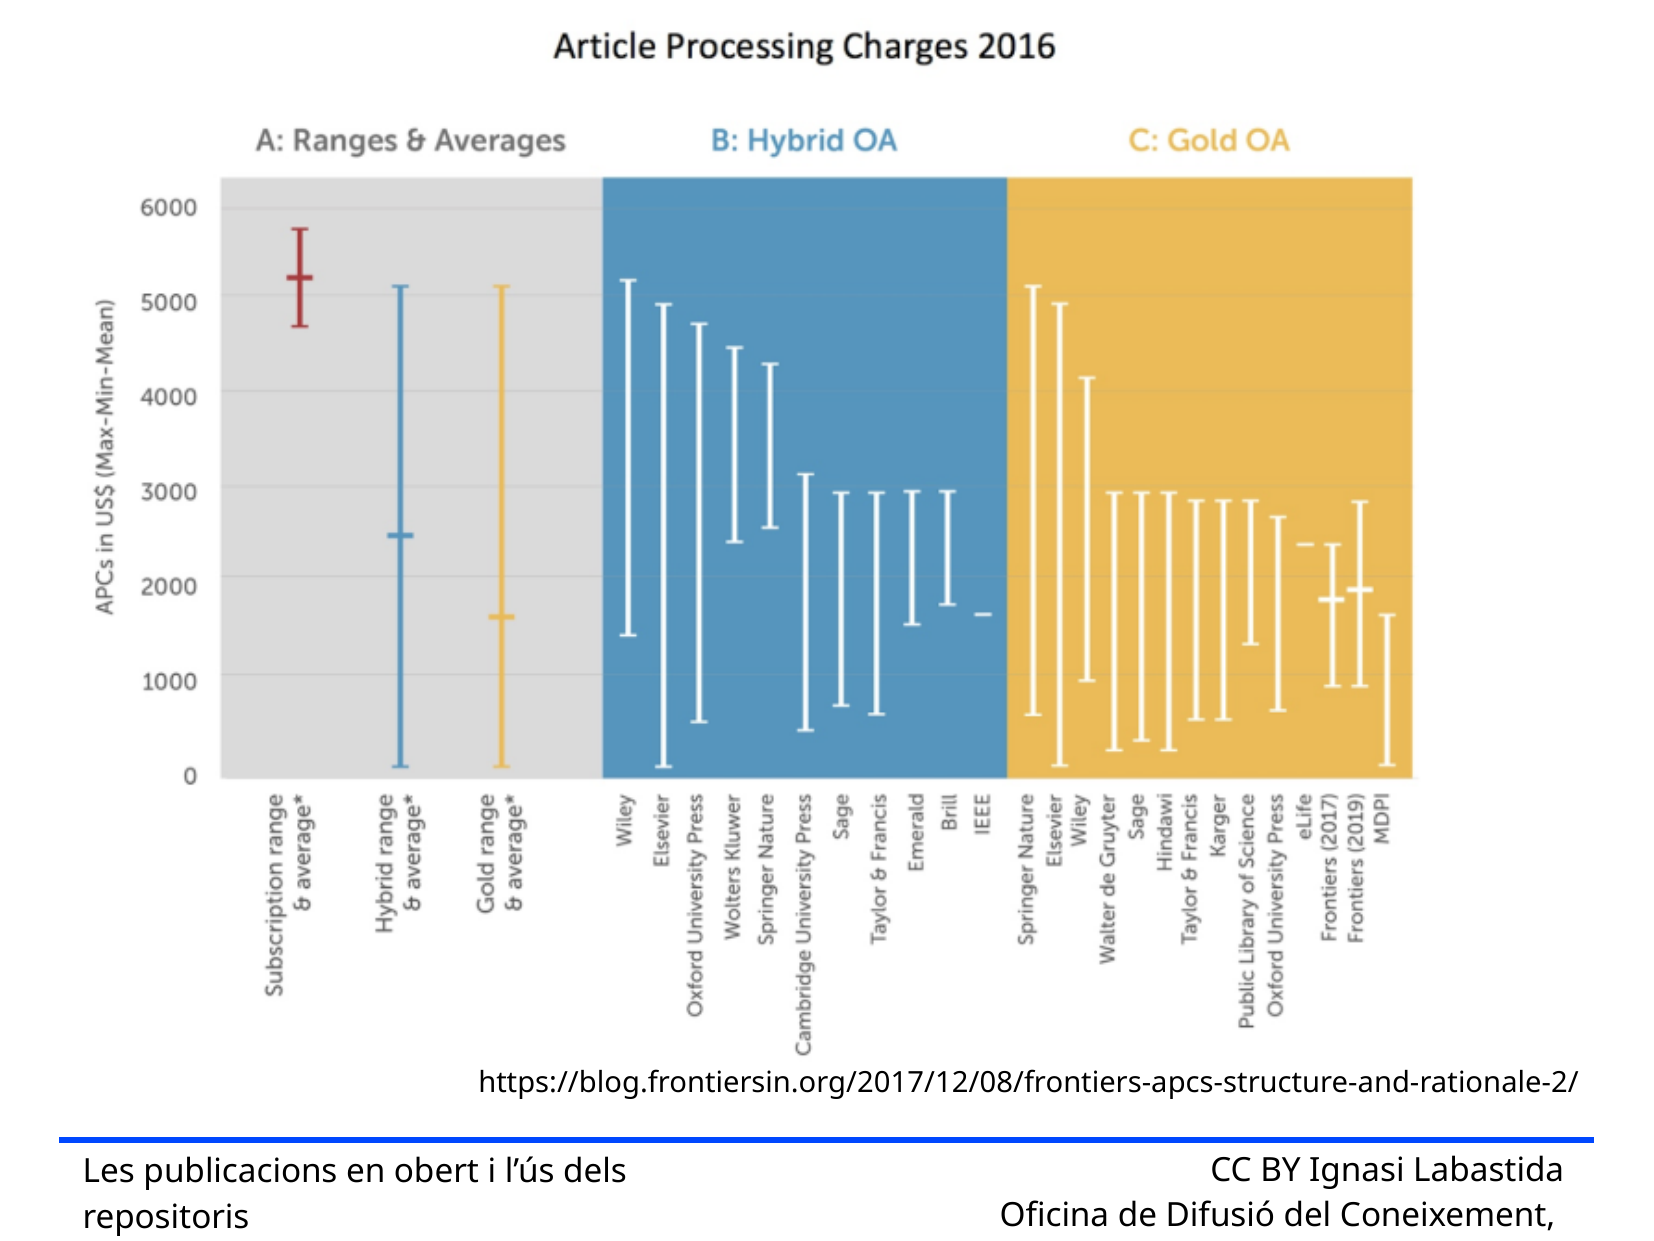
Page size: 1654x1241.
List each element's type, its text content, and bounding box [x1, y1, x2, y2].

picture [59, 18, 1576, 1063]
text_box https://blog.frontiersin.org/2017/12/08/frontiers-apcs-structure-and-rationale-2/ [275, 1053, 1595, 1111]
